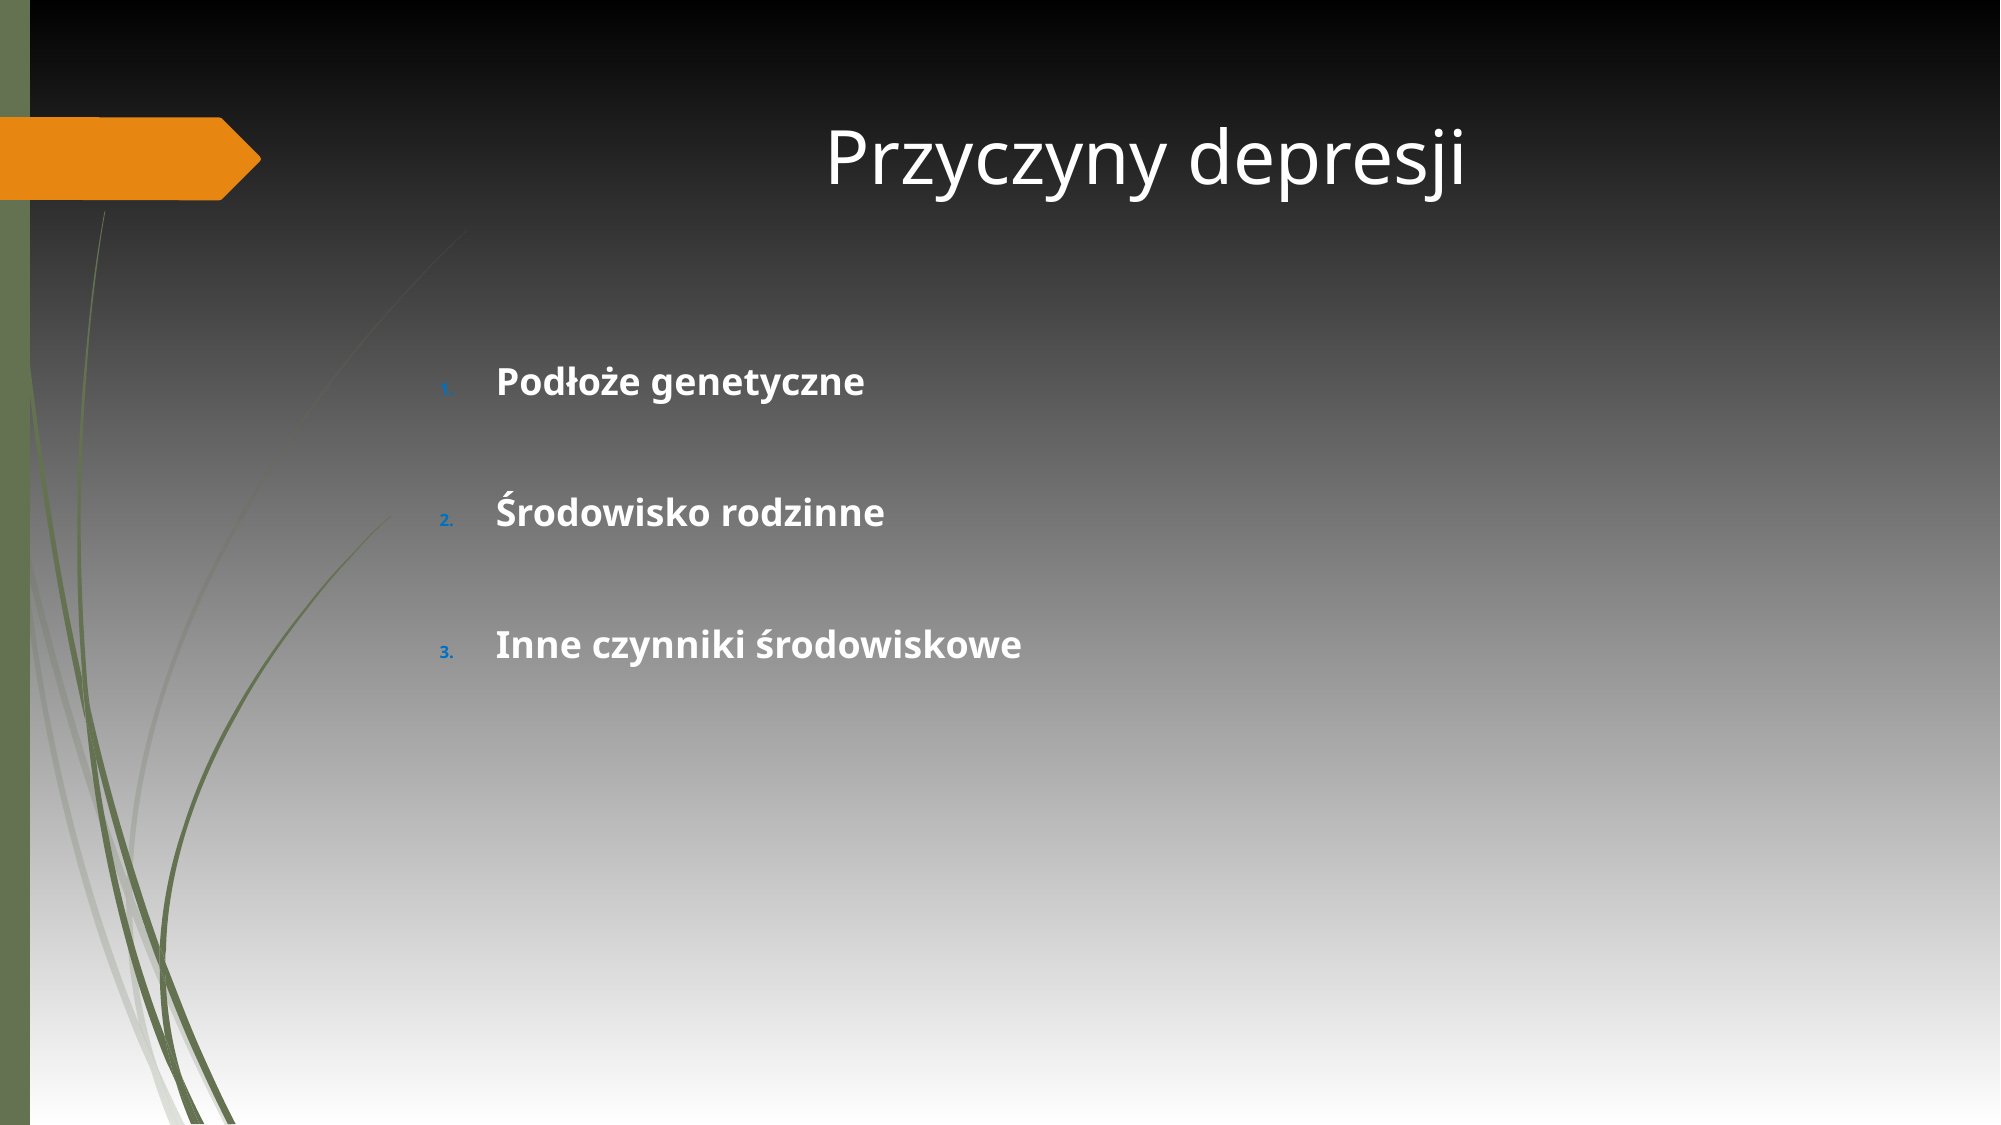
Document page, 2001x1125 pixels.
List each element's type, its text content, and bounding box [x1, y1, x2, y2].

title Przyczyny depresji [425, 102, 1888, 313]
list Podłoże genetyczne Środowisko rodzinne Inne czynniki środowiskowe [424, 350, 1888, 970]
